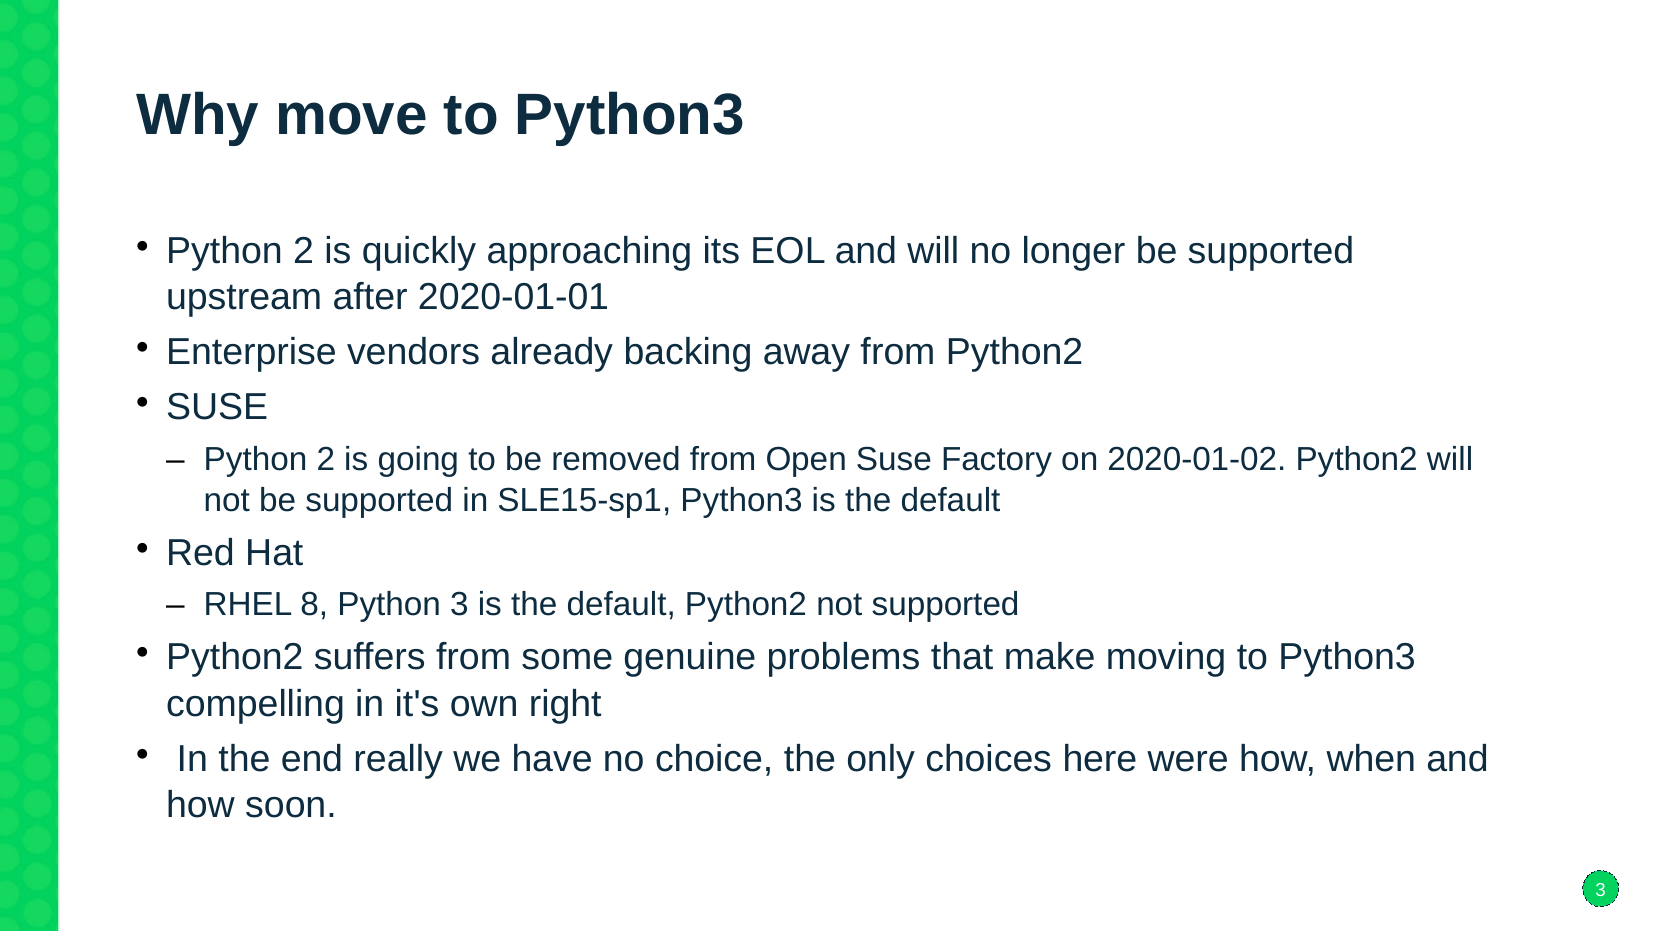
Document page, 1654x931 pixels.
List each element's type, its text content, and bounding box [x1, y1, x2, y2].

picture [0, 0, 76, 931]
list Python 2 is quickly approaching its EOL and will no longer be supported upstream after 2020-01-01 Enterprise vendors already backing away from Python2 SUSE Python 2 is going to be removed from Open Suse Factory on 2020-01-02. Python2 will not be supported in SLE15-sp1, Python3 is the default Red Hat RHEL 8, Python 3 is the default, Python2 not supported Python2 suffers from some genuine problems that make moving to Python3 compelling in it's own right In the end really we have no choice, the only choices here were how, when and how soon. [121, 217, 1531, 825]
text_box [121, 37, 1531, 193]
